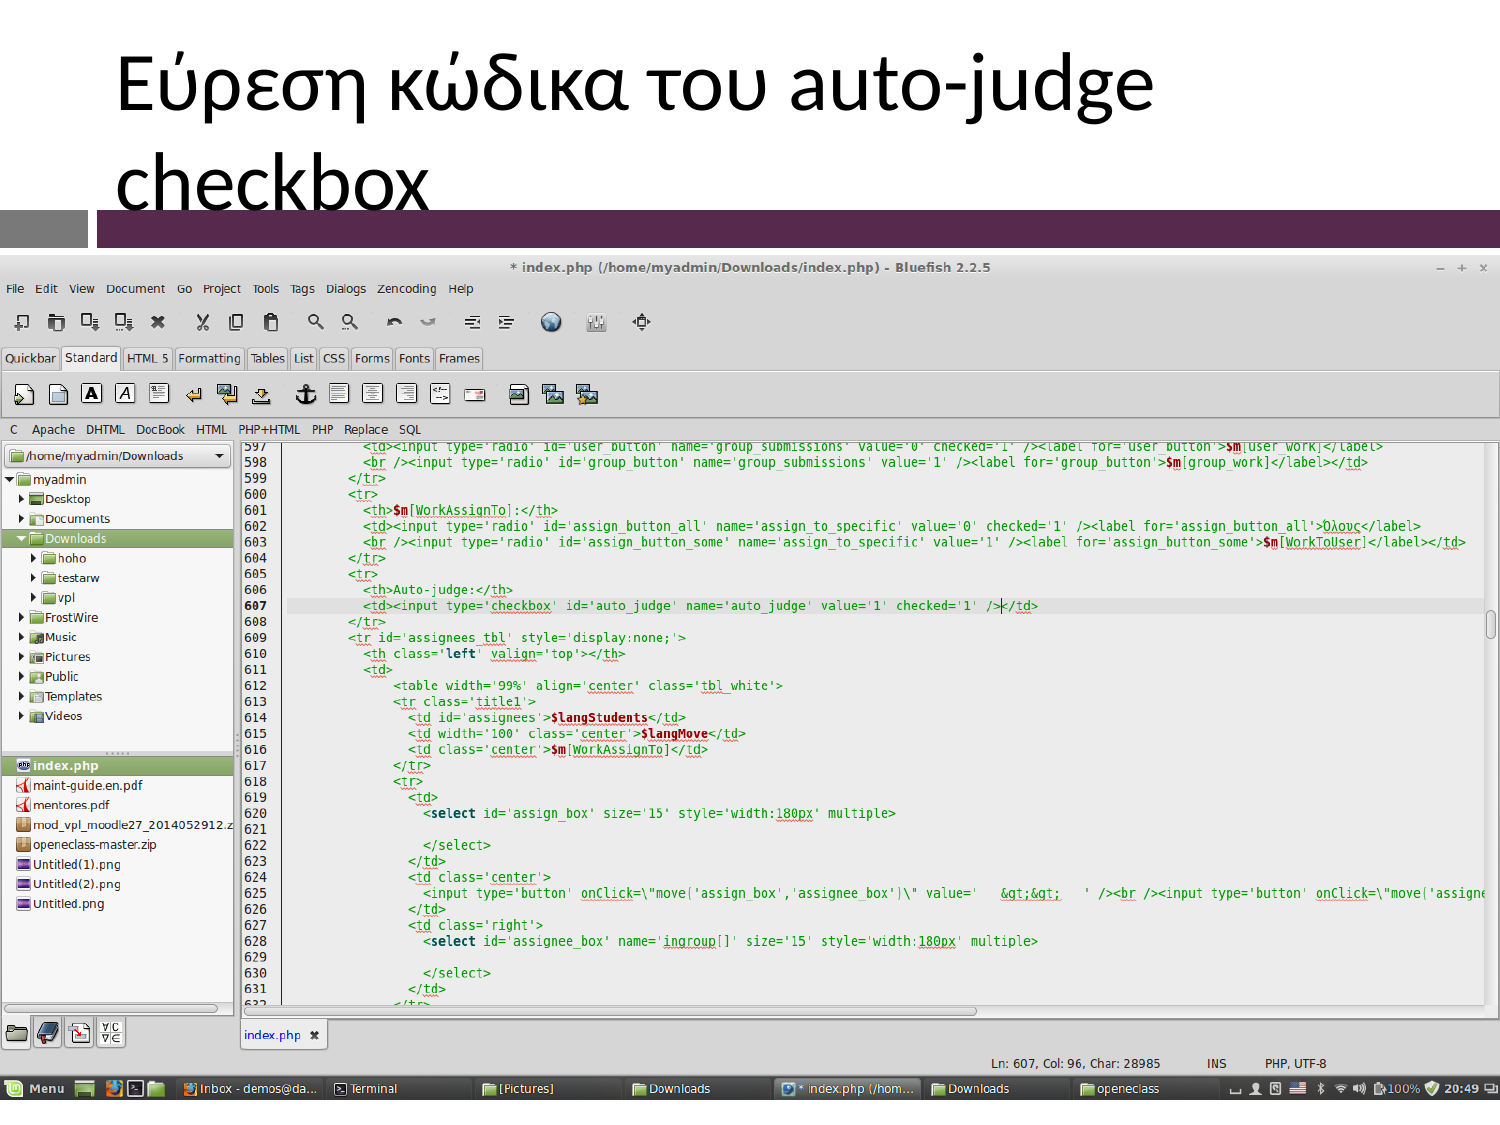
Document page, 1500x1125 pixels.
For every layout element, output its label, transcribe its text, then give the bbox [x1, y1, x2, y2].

title Εύρεση κώδικα του auto-judge checkbox [100, 19, 1438, 182]
picture [0, 255, 1500, 1100]
